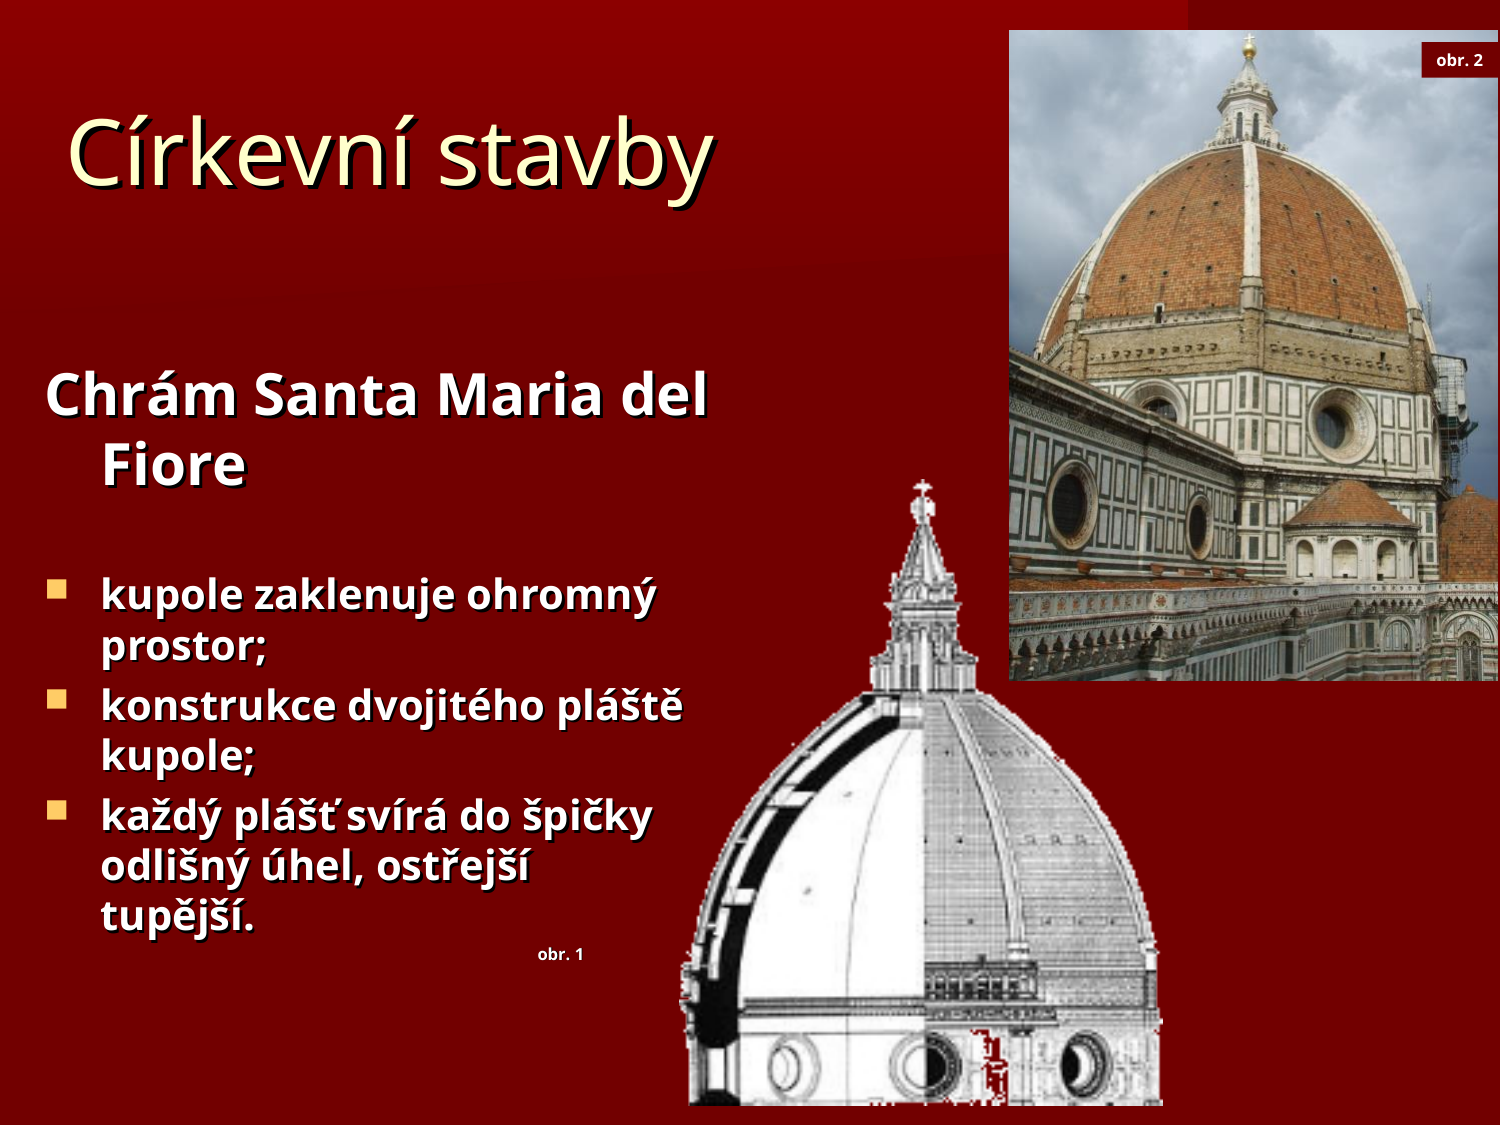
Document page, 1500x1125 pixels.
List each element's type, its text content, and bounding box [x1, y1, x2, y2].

list Chrám Santa Maria del Fiore kupole zaklenuje ohromný prostor; konstrukce dvojitého pláště kupole; každý plášť svírá do špičky odlišný úhel, ostřejší a tupější. obr. 1 [29, 350, 786, 1001]
text_box [679, 31, 1498, 1107]
title Církevní stavby [29, 54, 752, 243]
text_box obr. 2 [1421, 42, 1499, 78]
